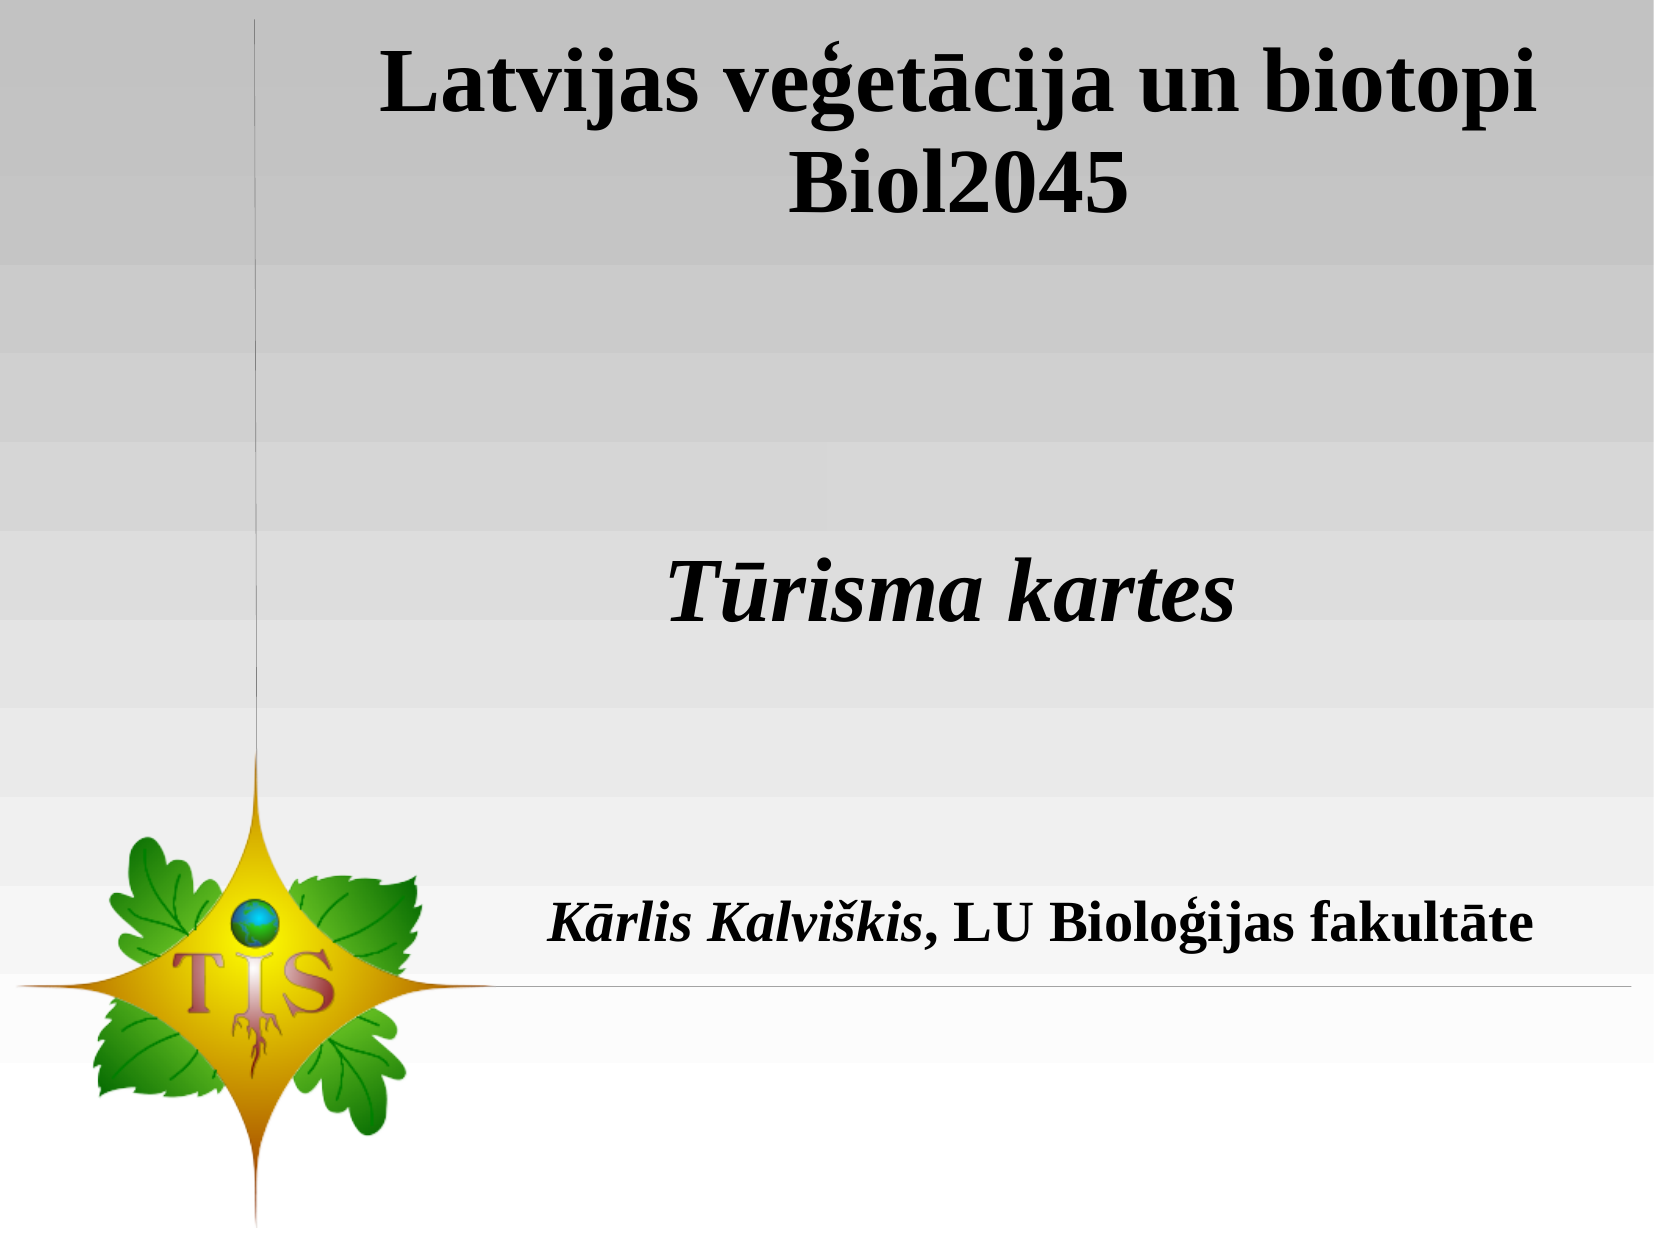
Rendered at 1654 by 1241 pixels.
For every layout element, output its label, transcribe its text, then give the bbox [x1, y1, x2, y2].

picture [0, 0, 1654, 1241]
title Tūrisma kartes [295, 324, 1607, 857]
